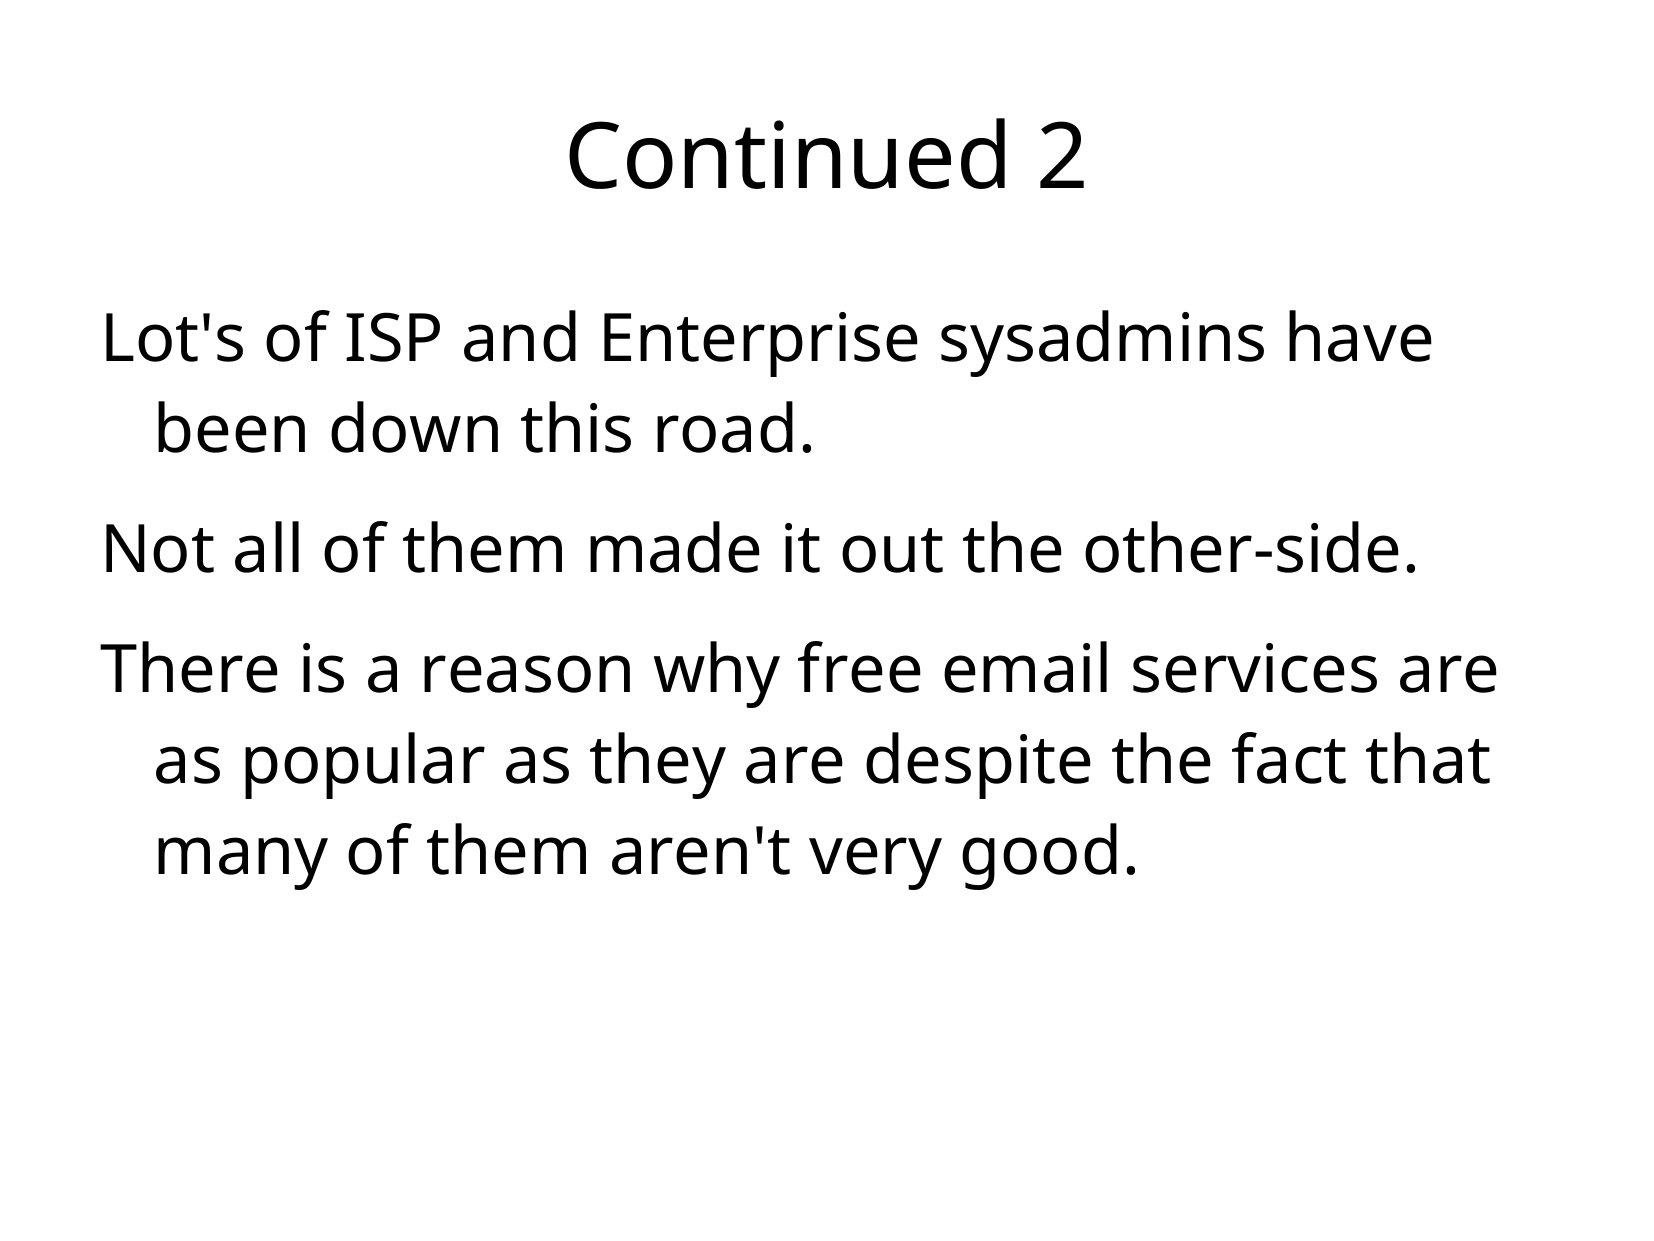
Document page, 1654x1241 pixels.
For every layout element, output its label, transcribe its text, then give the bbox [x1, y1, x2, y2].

title Continued 2 [82, 49, 1571, 257]
list Lot's of ISP and Enterprise sysadmins have been down this road. Not all of them made it out the other-side. There is a reason why free email services are as popular as they are despite the fact that many of them aren't very good. [82, 290, 1571, 1109]
